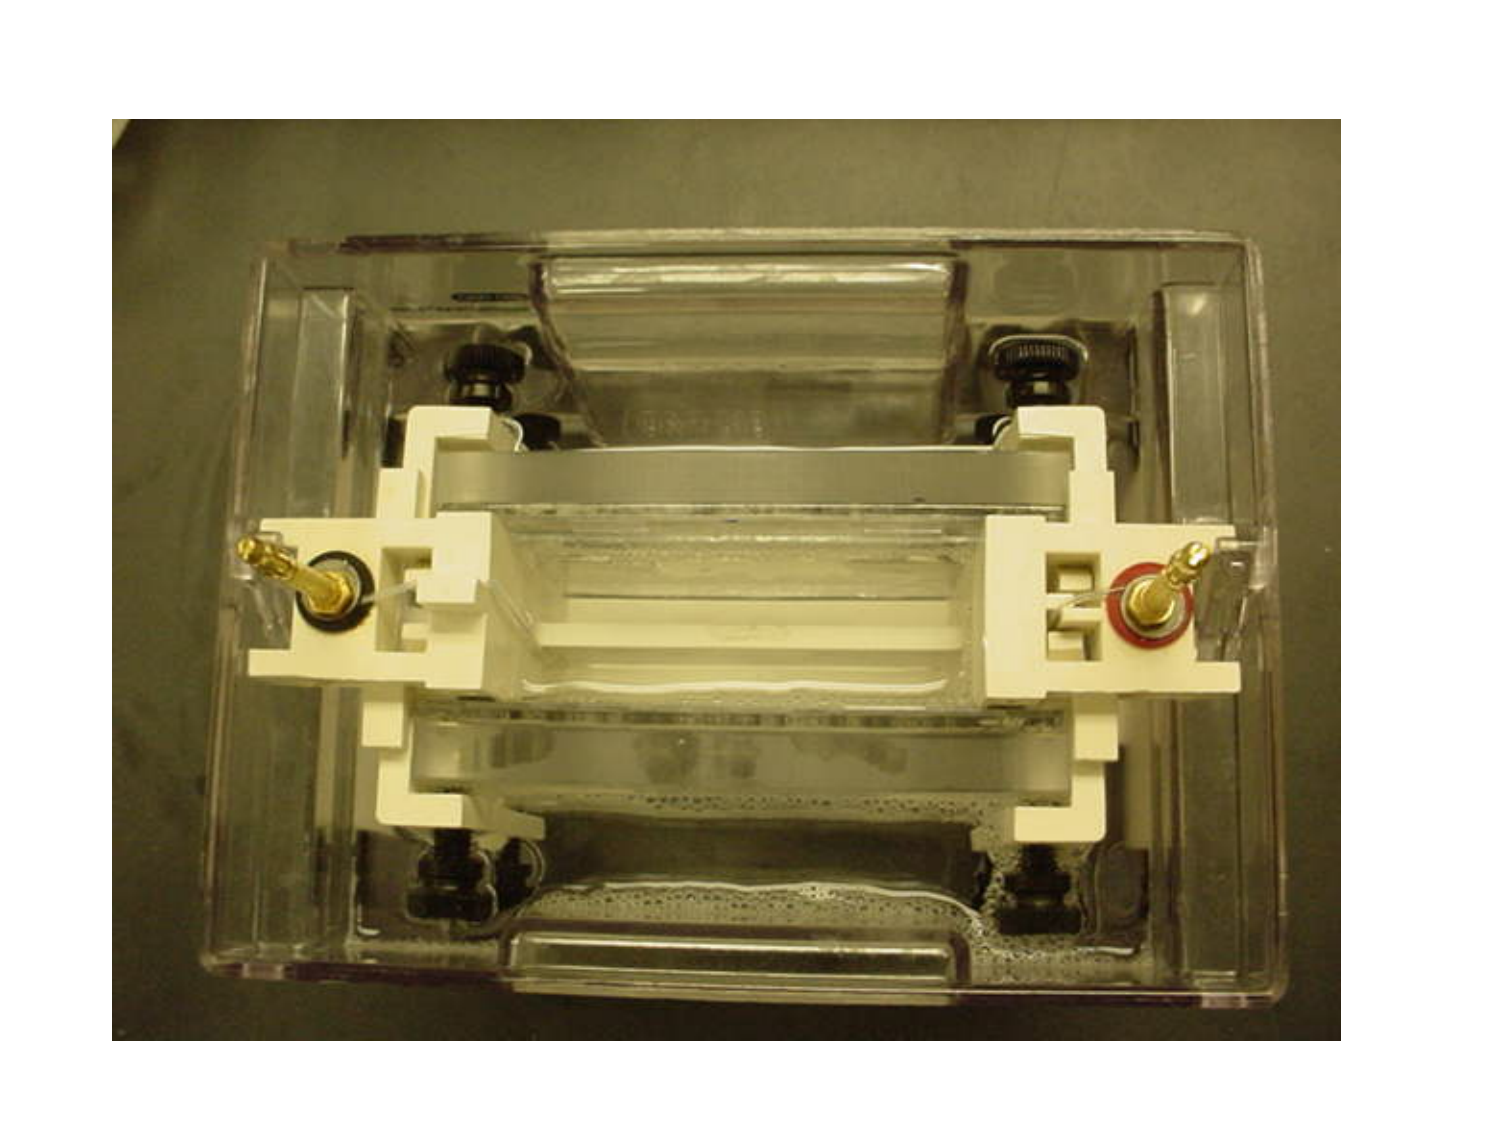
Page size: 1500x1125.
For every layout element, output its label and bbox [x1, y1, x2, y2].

picture [112, 119, 1341, 1041]
